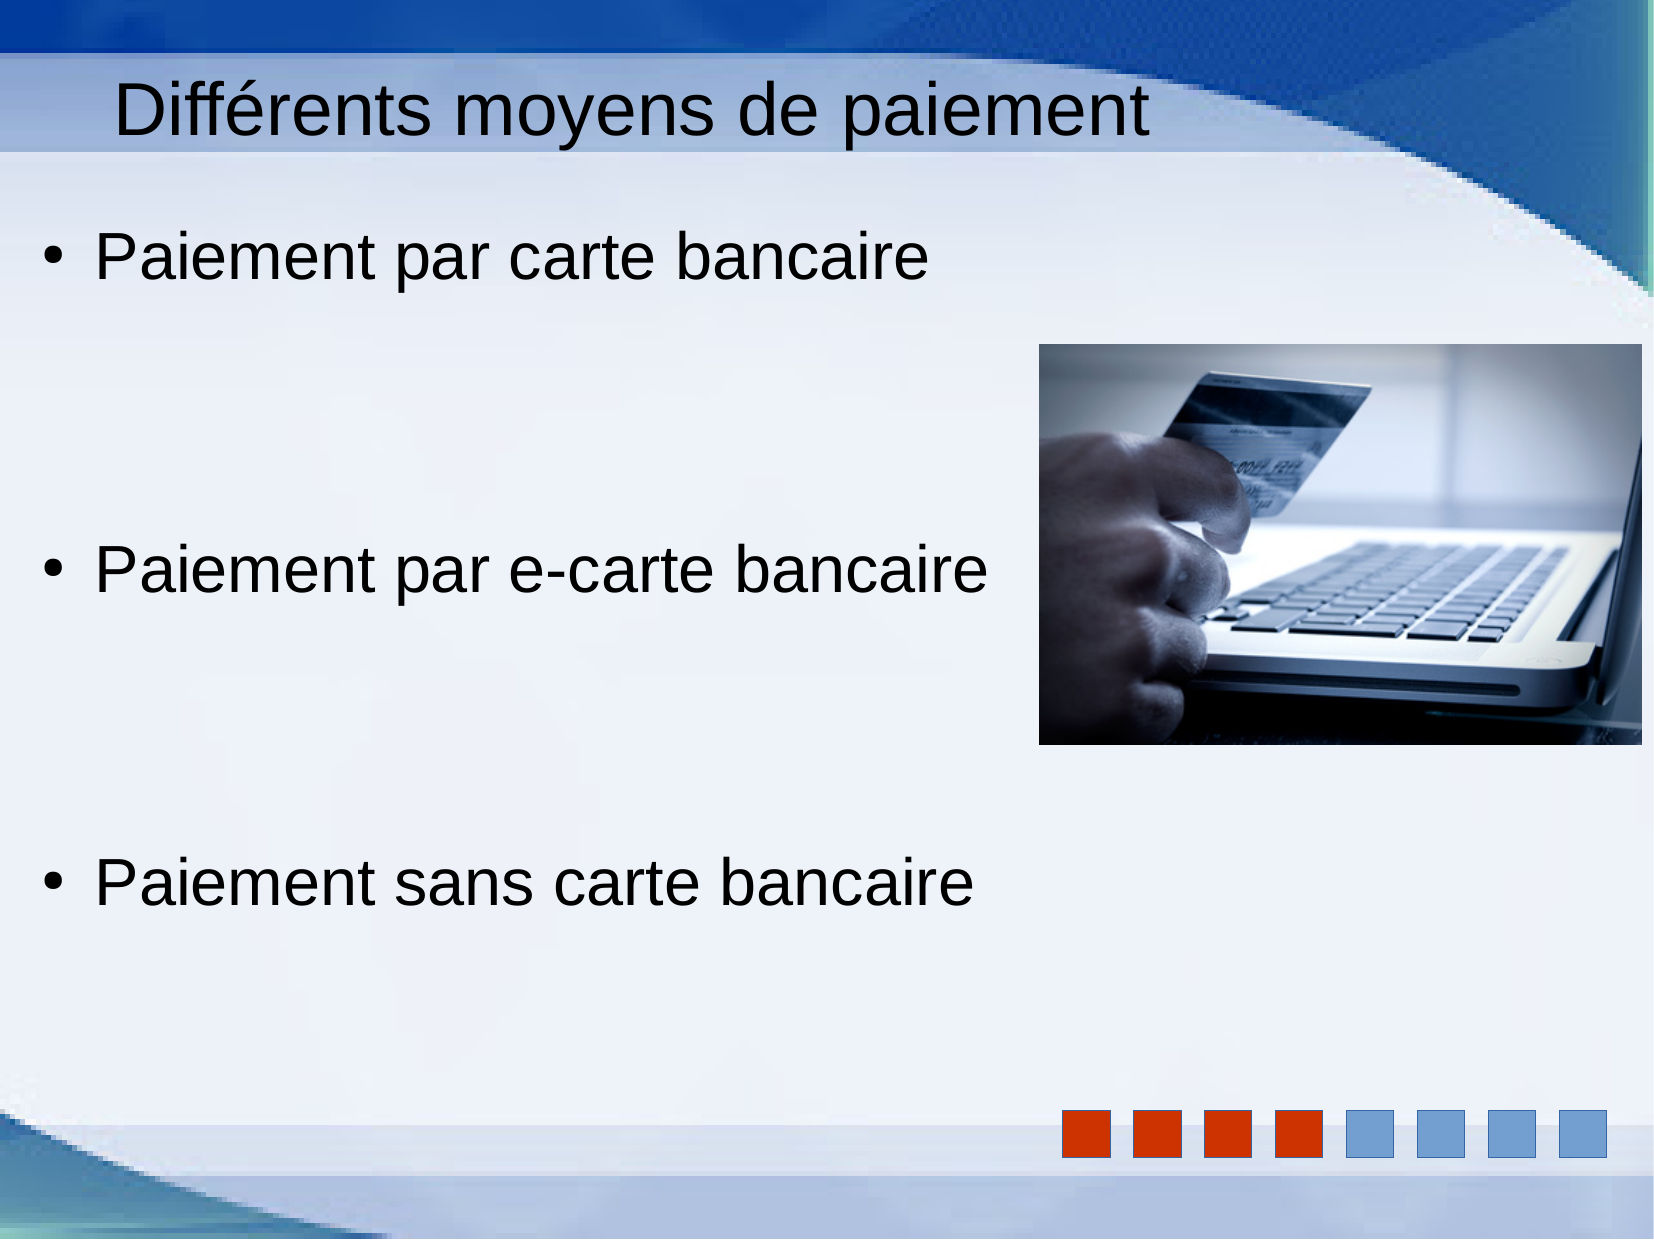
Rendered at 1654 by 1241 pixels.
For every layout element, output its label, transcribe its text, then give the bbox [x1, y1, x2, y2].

title Différents moyens de paiement [0, 5, 1312, 213]
text_box [1133, 1110, 1182, 1158]
text_box [1417, 1110, 1465, 1158]
picture [0, 0, 1654, 1239]
text_box [1204, 1110, 1252, 1158]
text_box [1488, 1110, 1536, 1158]
text_box [1062, 1110, 1111, 1158]
list Paiement par carte bancaire Paiement par e-carte bancaire Paiement sans carte bancaire [23, 218, 1016, 1016]
text_box [1275, 1110, 1323, 1158]
text_box [1346, 1110, 1394, 1158]
text_box [1559, 1110, 1607, 1158]
